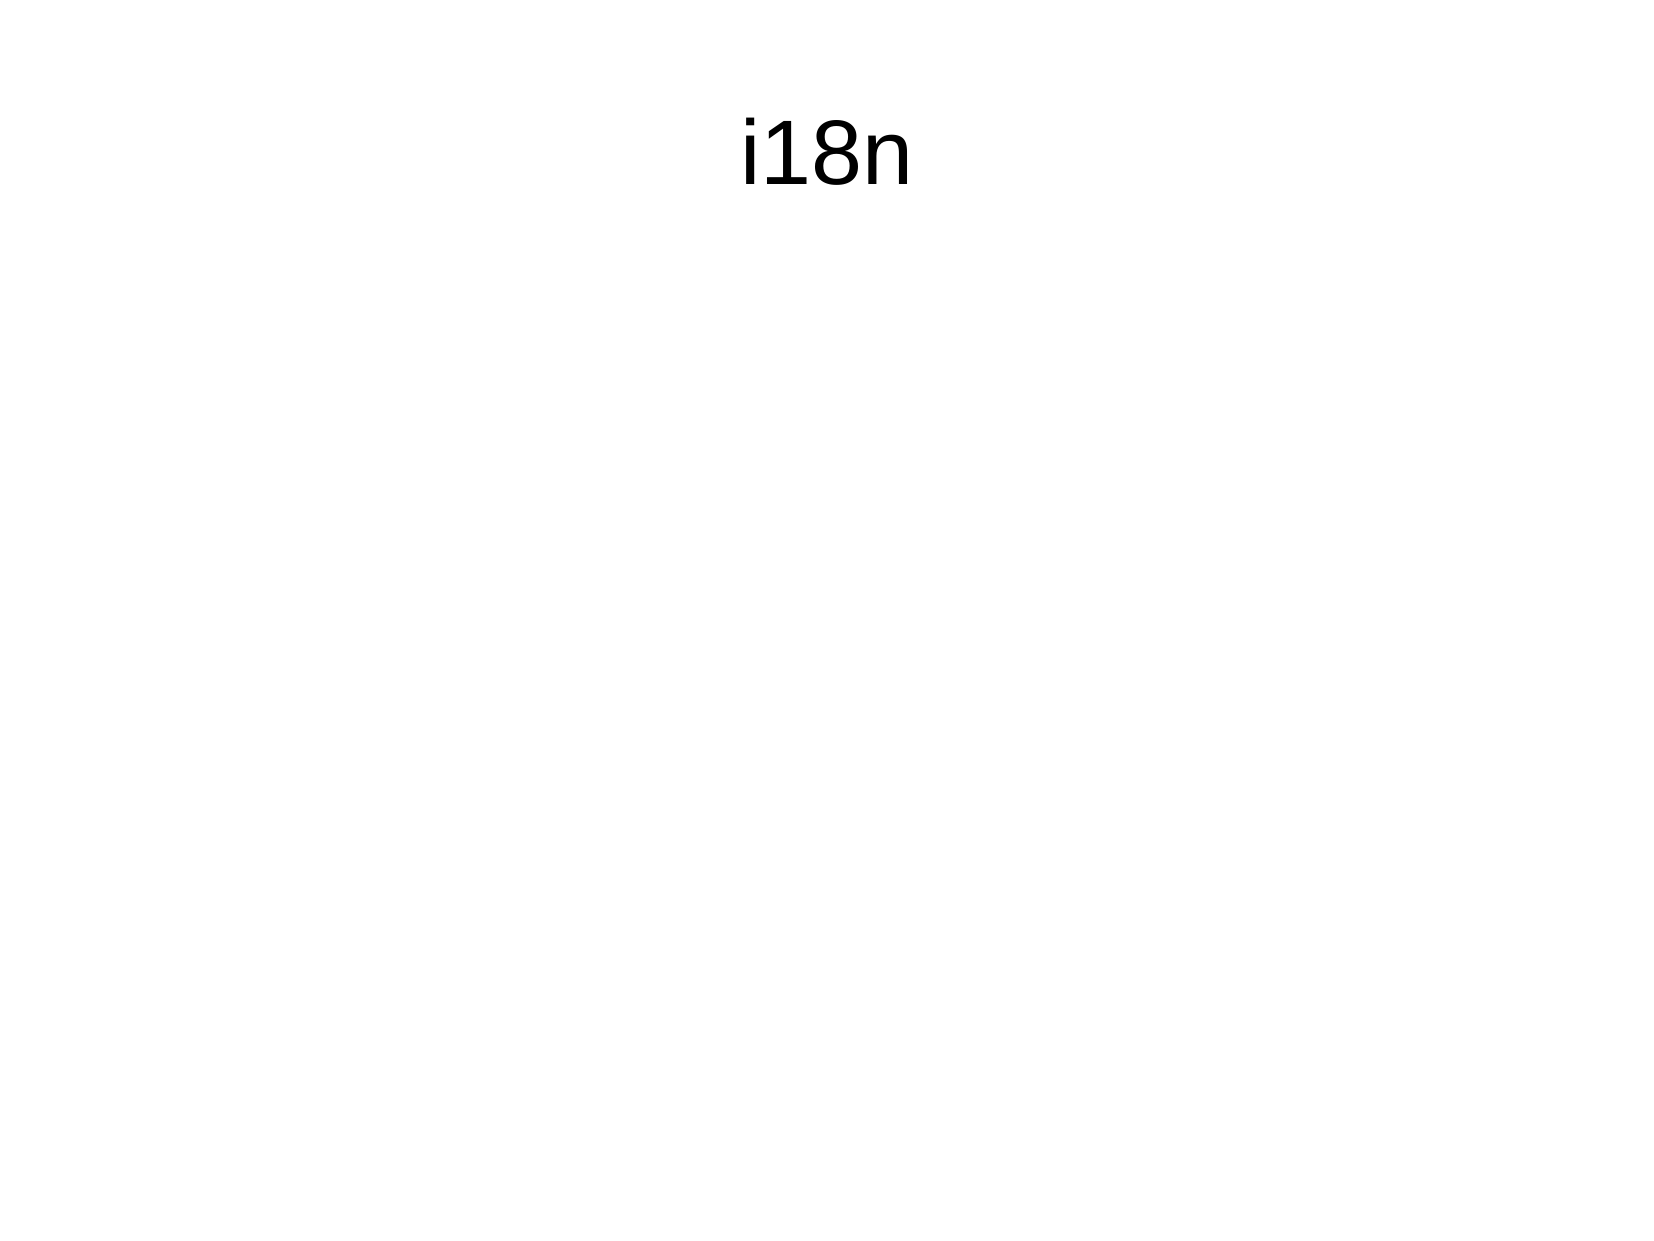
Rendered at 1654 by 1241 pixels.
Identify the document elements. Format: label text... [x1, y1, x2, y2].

title i18n [82, 49, 1571, 257]
